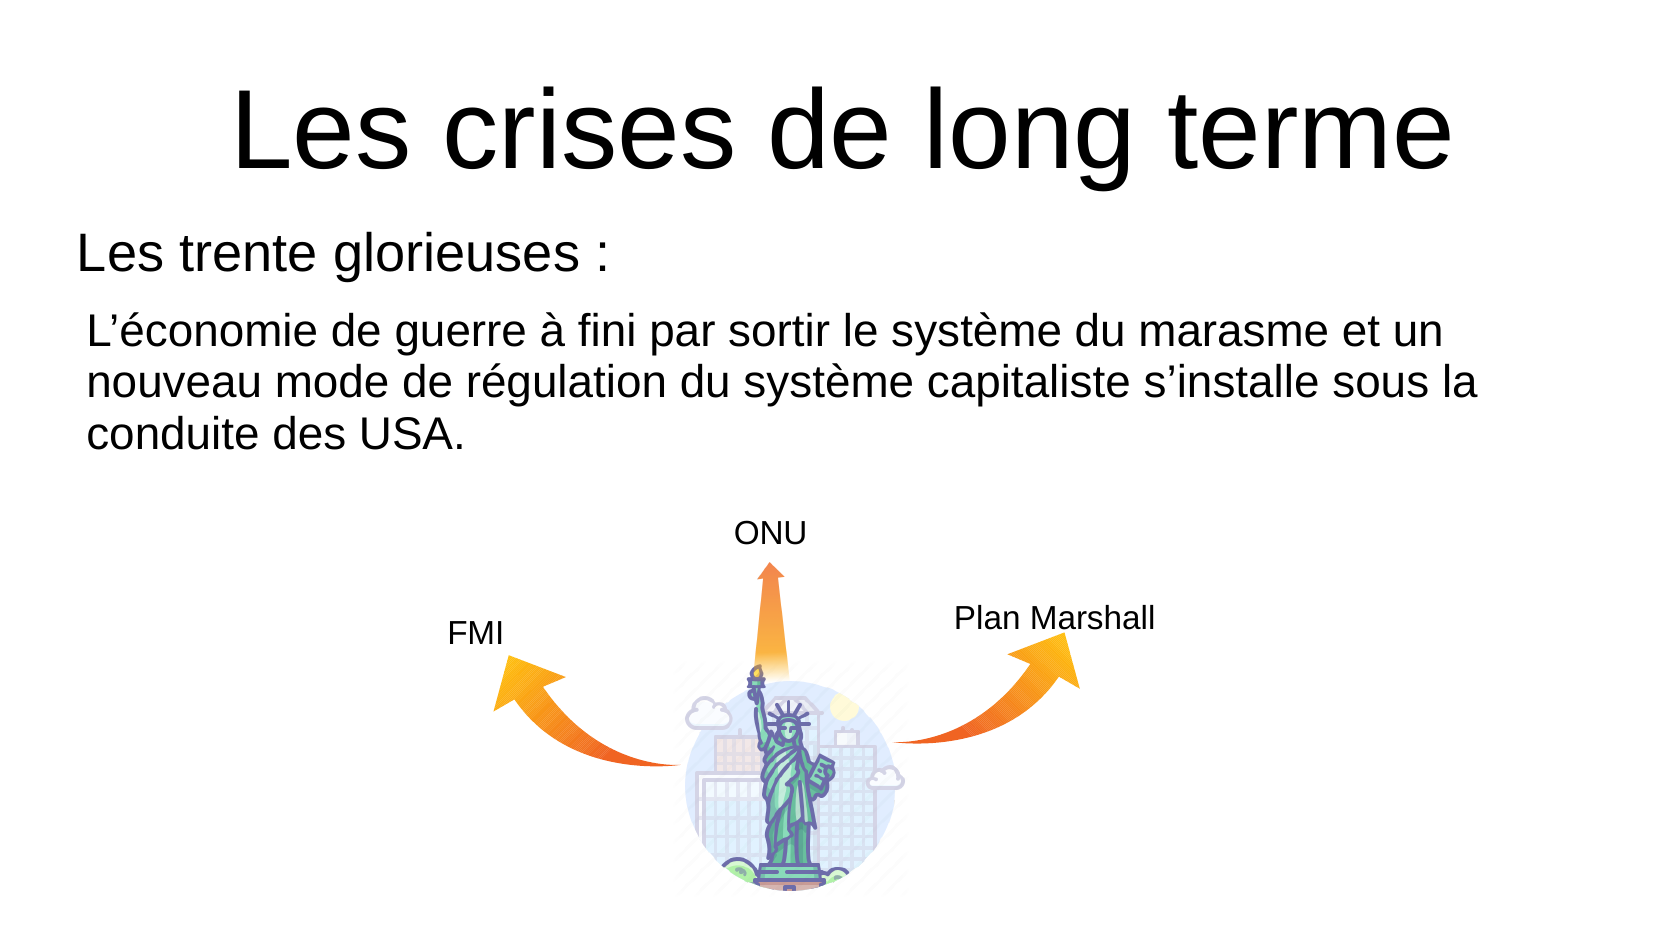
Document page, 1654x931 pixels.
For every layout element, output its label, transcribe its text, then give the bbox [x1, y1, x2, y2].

text_box Les trente glorieuses : [62, 214, 782, 304]
text_box ONU [719, 506, 833, 581]
text_box FMI [432, 607, 547, 682]
text_box Plan Marshall [939, 591, 1207, 666]
title Les crises de long terme [98, 51, 1587, 207]
picture [491, 581, 1082, 898]
text_box L’économie de guerre à fini par sortir le système du marasme et un nouveau mode de régulation du système capitaliste s’installe sous la conduite des USA. [71, 297, 1631, 467]
